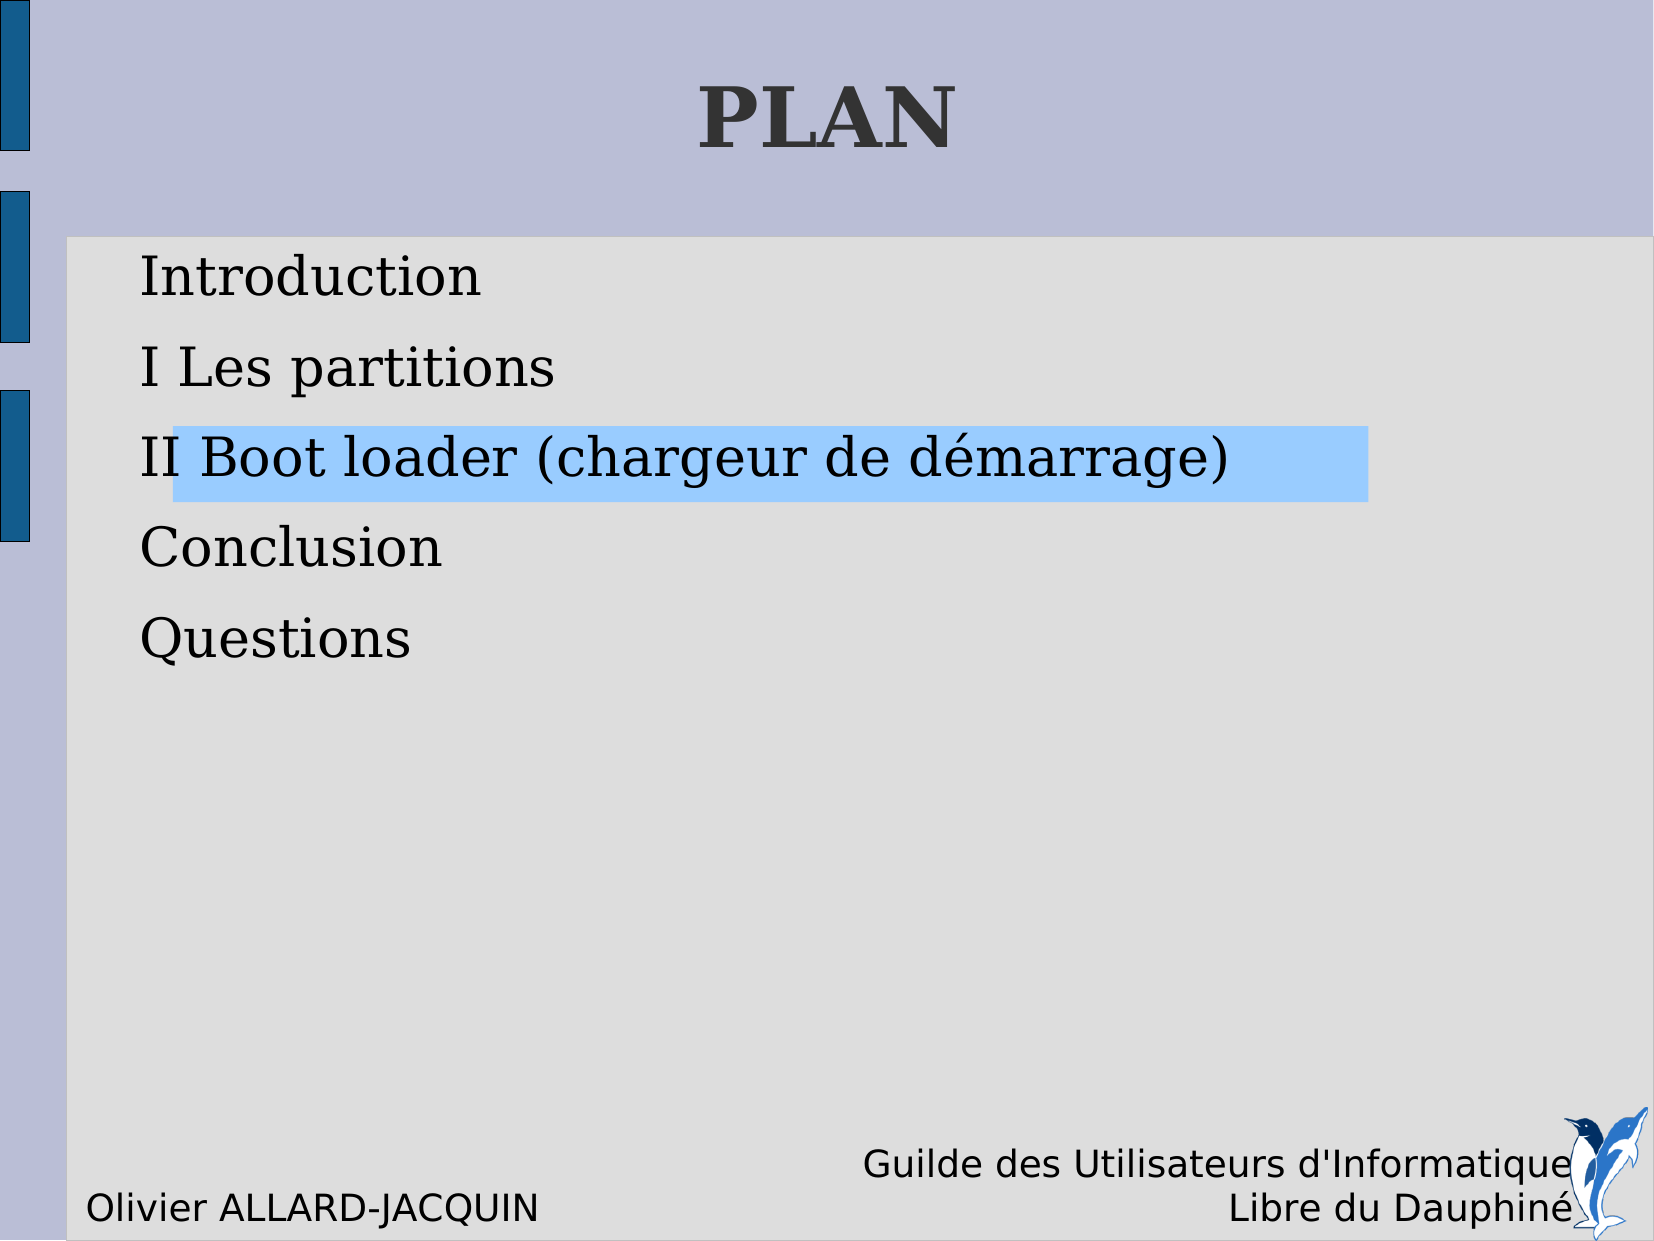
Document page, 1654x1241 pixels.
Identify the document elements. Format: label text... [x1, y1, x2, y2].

picture [1564, 1107, 1648, 1241]
title PLAN [121, 14, 1534, 222]
text_box [1315, 426, 1369, 503]
list Introduction I Les partitions II Boot loader (chargeur de démarrage) Conclusion Questions [121, 245, 1315, 1132]
